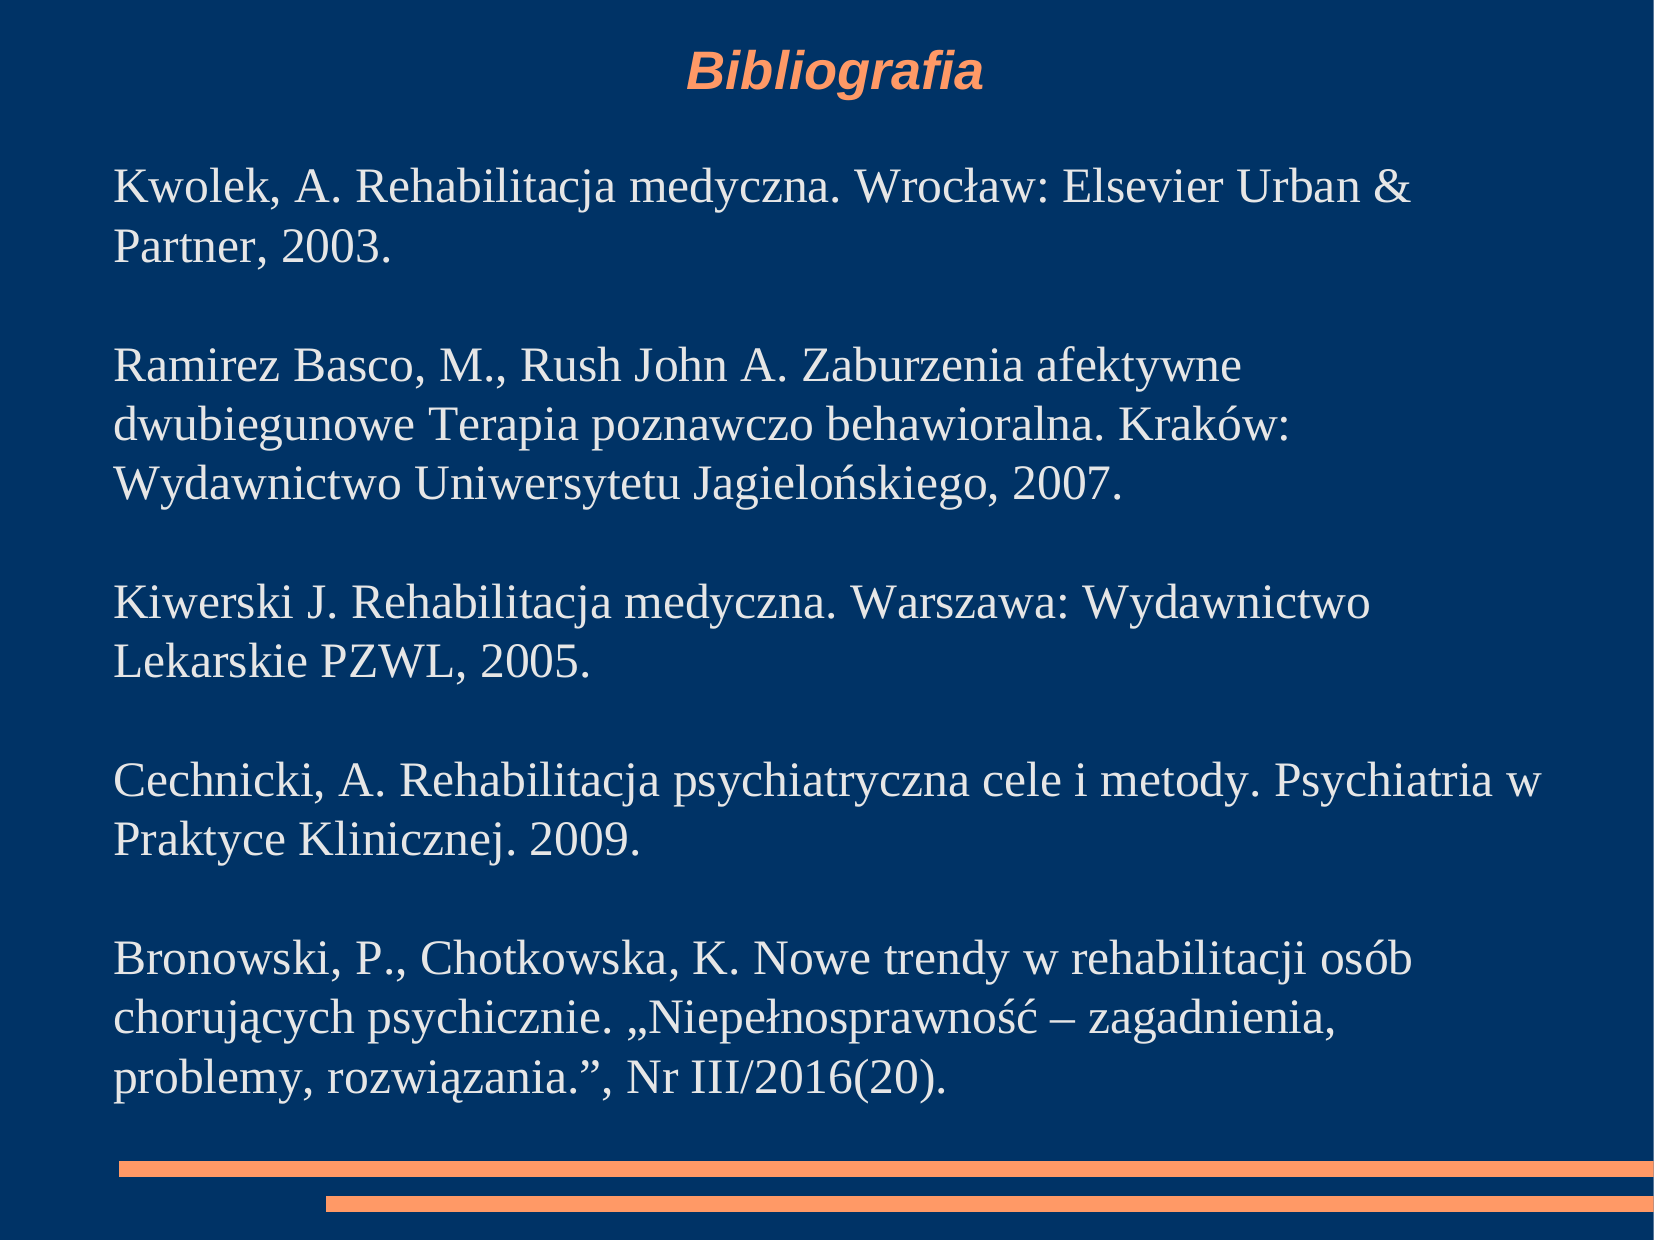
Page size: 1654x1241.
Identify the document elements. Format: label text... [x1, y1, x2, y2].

list Kwolek, A. Rehabilitacja medyczna. Wrocław: Elsevier Urban & Partner, 2003. Ramirez Basco, M., Rush John A. Zaburzenia afektywne dwubiegunowe Terapia poznawczo behawioralna. Kraków: Wydawnictwo Uniwersytetu Jagielońskiego, 2007. Kiwerski J. Rehabilitacja medyczna. Warszawa: Wydawnictwo Lekarskie PZWL, 2005. Cechnicki, A. Rehabilitacja psychiatryczna cele i metody. Psychiatria w Praktyce Klinicznej. 2009. Bronowski, P., Chotkowska, K. Nowe trendy w rehabilitacji osób chorujących psychicznie. „Niepełnosprawność – zagadnienia, problemy, rozwiązania.”, Nr III/2016(20). [113, 153, 1553, 1111]
title Bibliografia [129, 0, 1543, 153]
